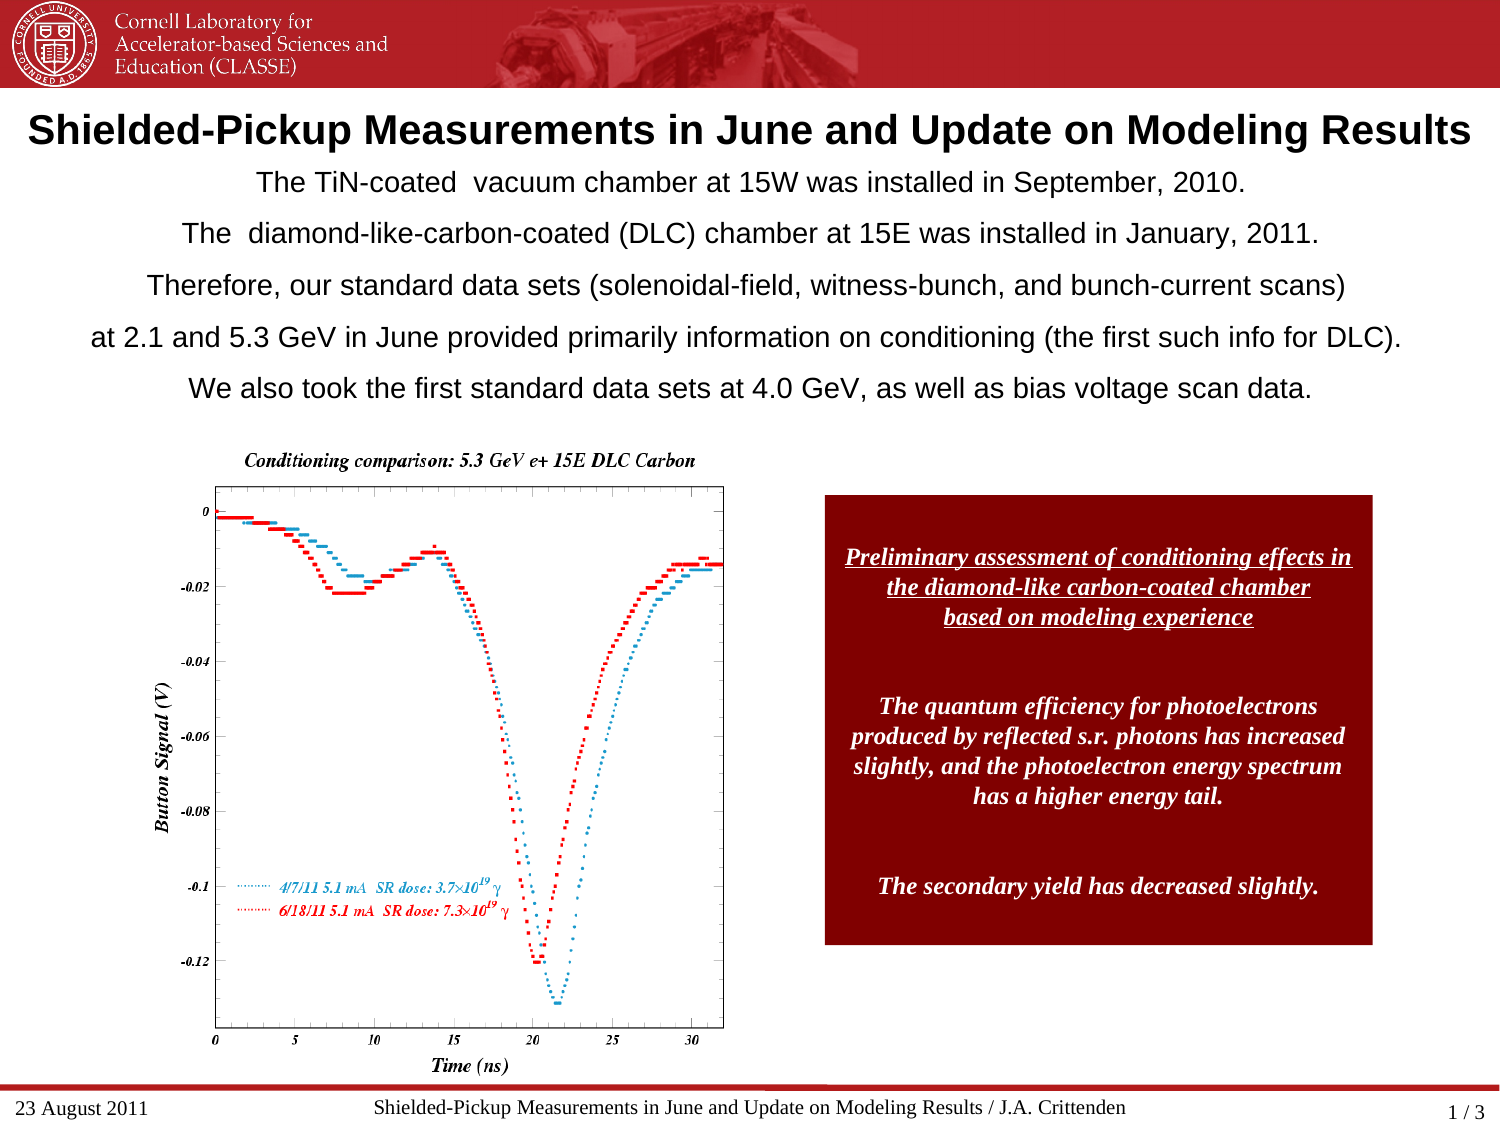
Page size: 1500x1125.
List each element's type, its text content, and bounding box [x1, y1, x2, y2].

picture [0, 0, 1065, 74]
picture [150, 449, 729, 1081]
text_box Shielded-Pickup Measurements in June and Update on Modeling Results [0, 74, 1500, 164]
text_box The TiN-coated vacuum chamber at 15W was installed in September, 2010. The diamond-like-carbon-coated (DLC) chamber at 15E was installed in January, 2011. Therefore, our standard data sets (solenoidal-field, witness-bunch, and bunch-current scans) at 2.1 and 5.3 GeV in June provided primarily information on conditioning (the first such info for DLC). We also took the first standard data sets at 4.0 GeV, as well as bias voltage scan data. [0, 164, 1500, 401]
text_box Preliminary assessment of conditioning effects in the diamond-like carbon-coated chamber based on modeling experience The quantum efficiency for photoelectrons produced by reflected s.r. photons has increased slightly, and the photoelectron energy spectrum has a higher energy tail. The secondary yield has decreased slightly. [824, 495, 1373, 946]
